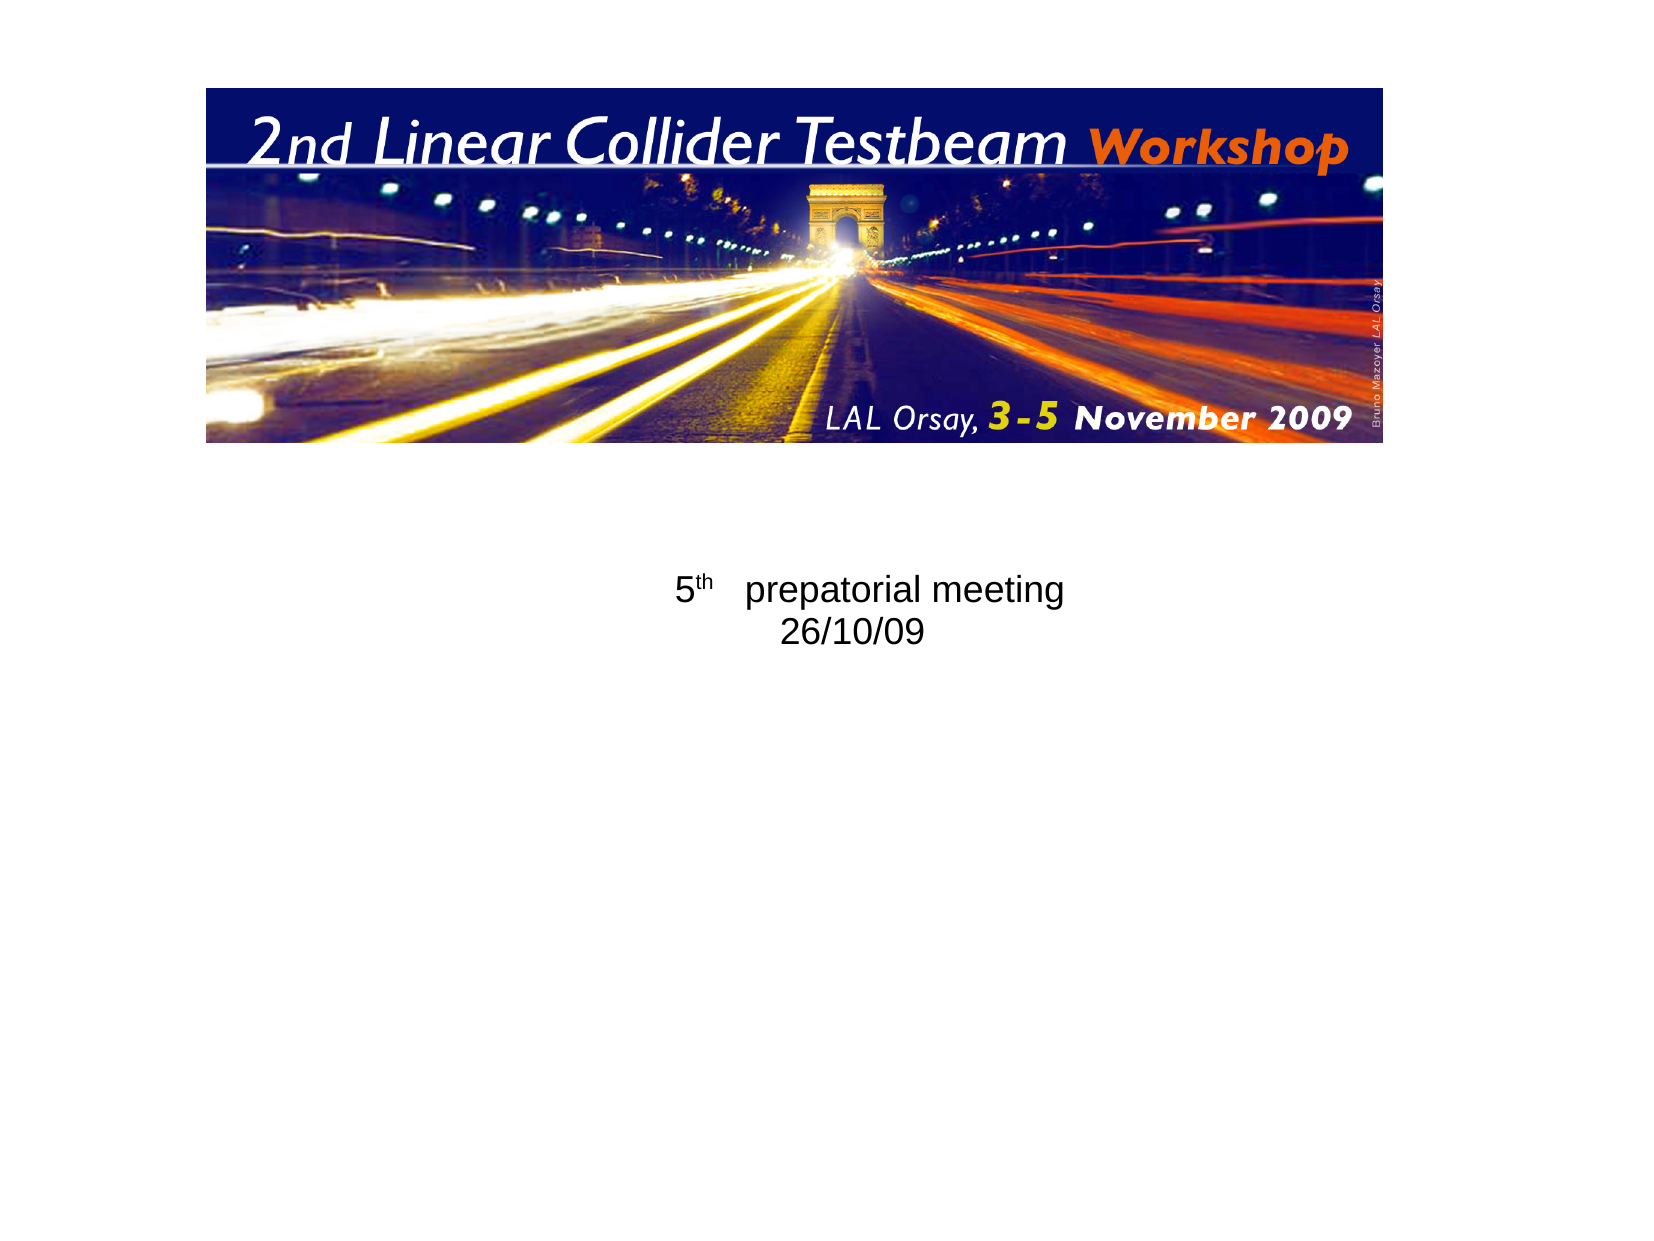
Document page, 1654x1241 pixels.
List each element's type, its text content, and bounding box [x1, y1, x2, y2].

picture [206, 88, 1383, 443]
text_box 5th prepatorial meeting 26/10/09 [649, 561, 1080, 688]
